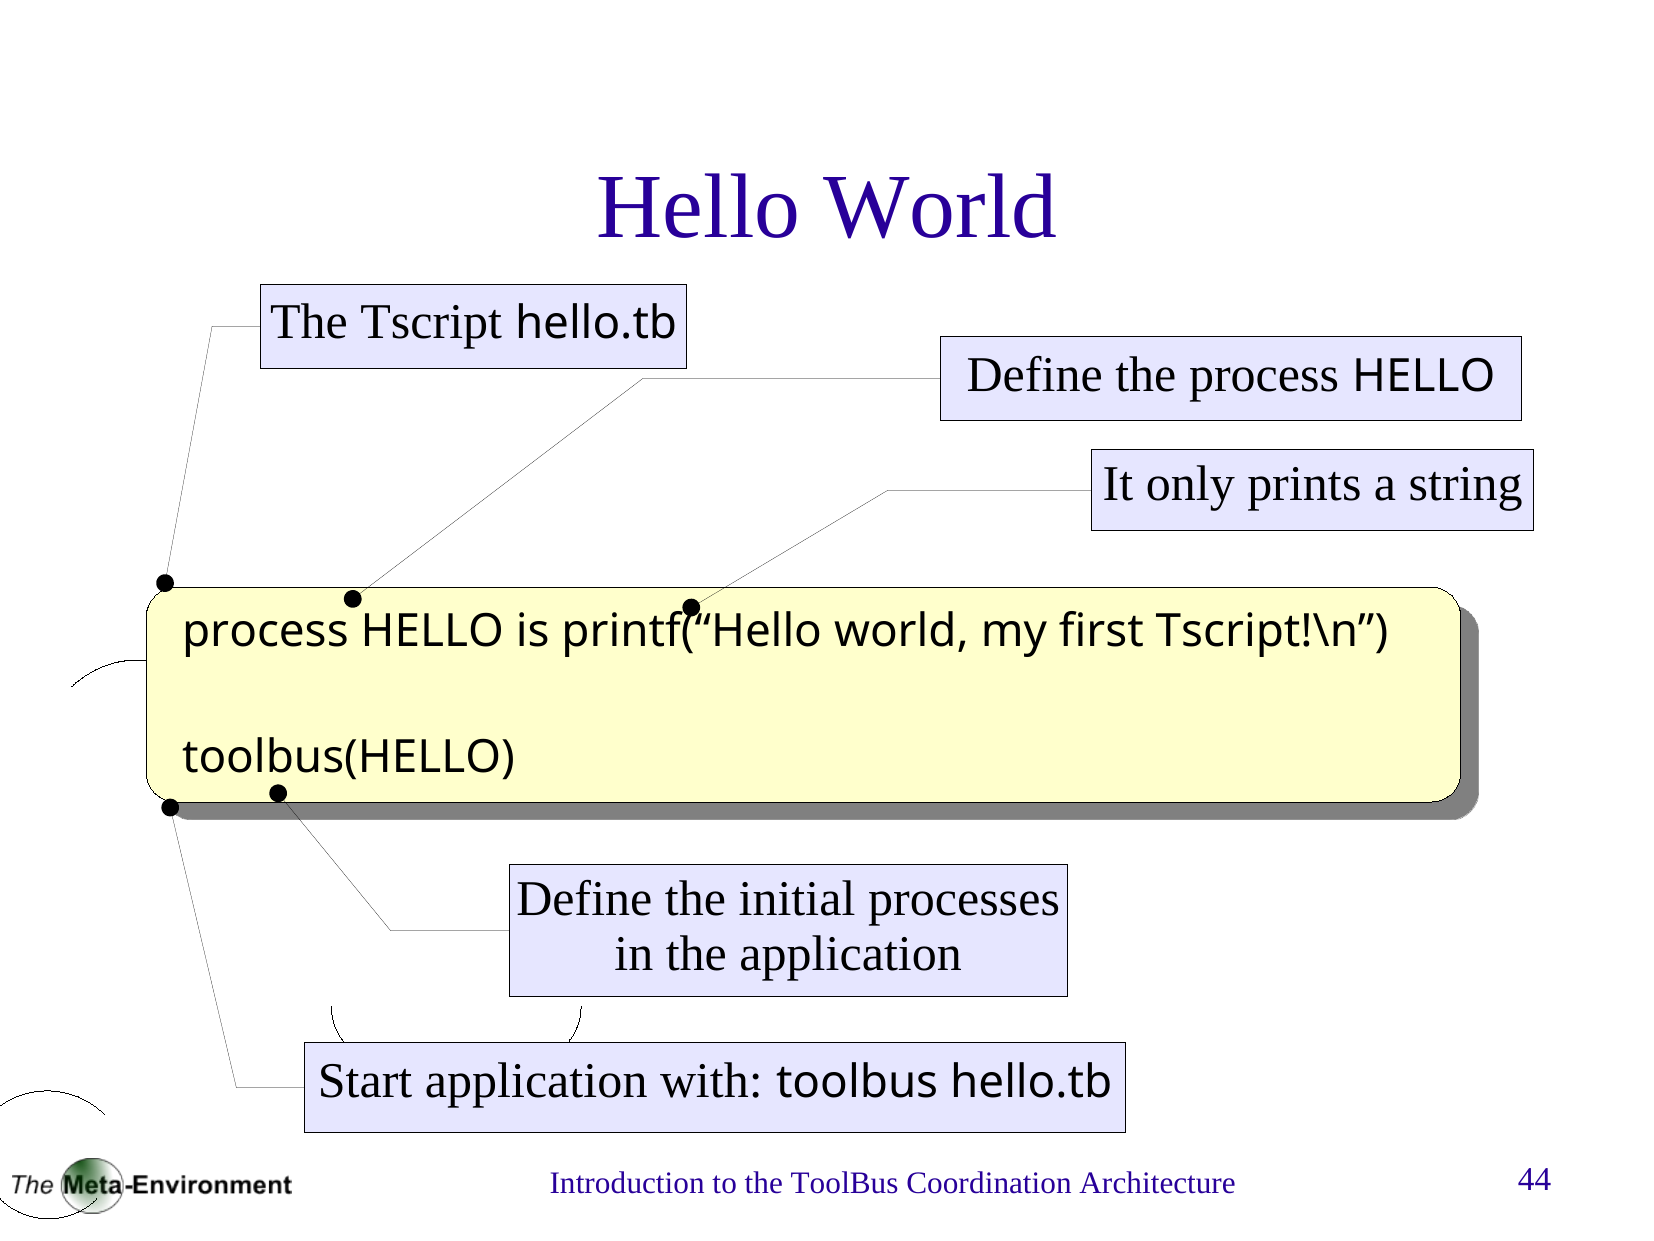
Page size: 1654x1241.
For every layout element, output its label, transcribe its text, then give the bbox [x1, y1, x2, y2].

text_box Define the initial processes in the application [509, 864, 1068, 997]
title Hello World [121, 102, 1534, 311]
text_box process HELLO is printf(“Hello world, my first Tscript!\n”) toolbus(HELLO) [182, 597, 1448, 791]
text_box The Tscript hello.tb [260, 284, 687, 369]
text_box It only prints a string [1091, 449, 1534, 531]
text_box Start application with: toolbus hello.tb [304, 1042, 1126, 1133]
text_box Define the process HELLO [940, 336, 1522, 421]
text_box [146, 587, 1461, 803]
picture [12, 1158, 292, 1214]
